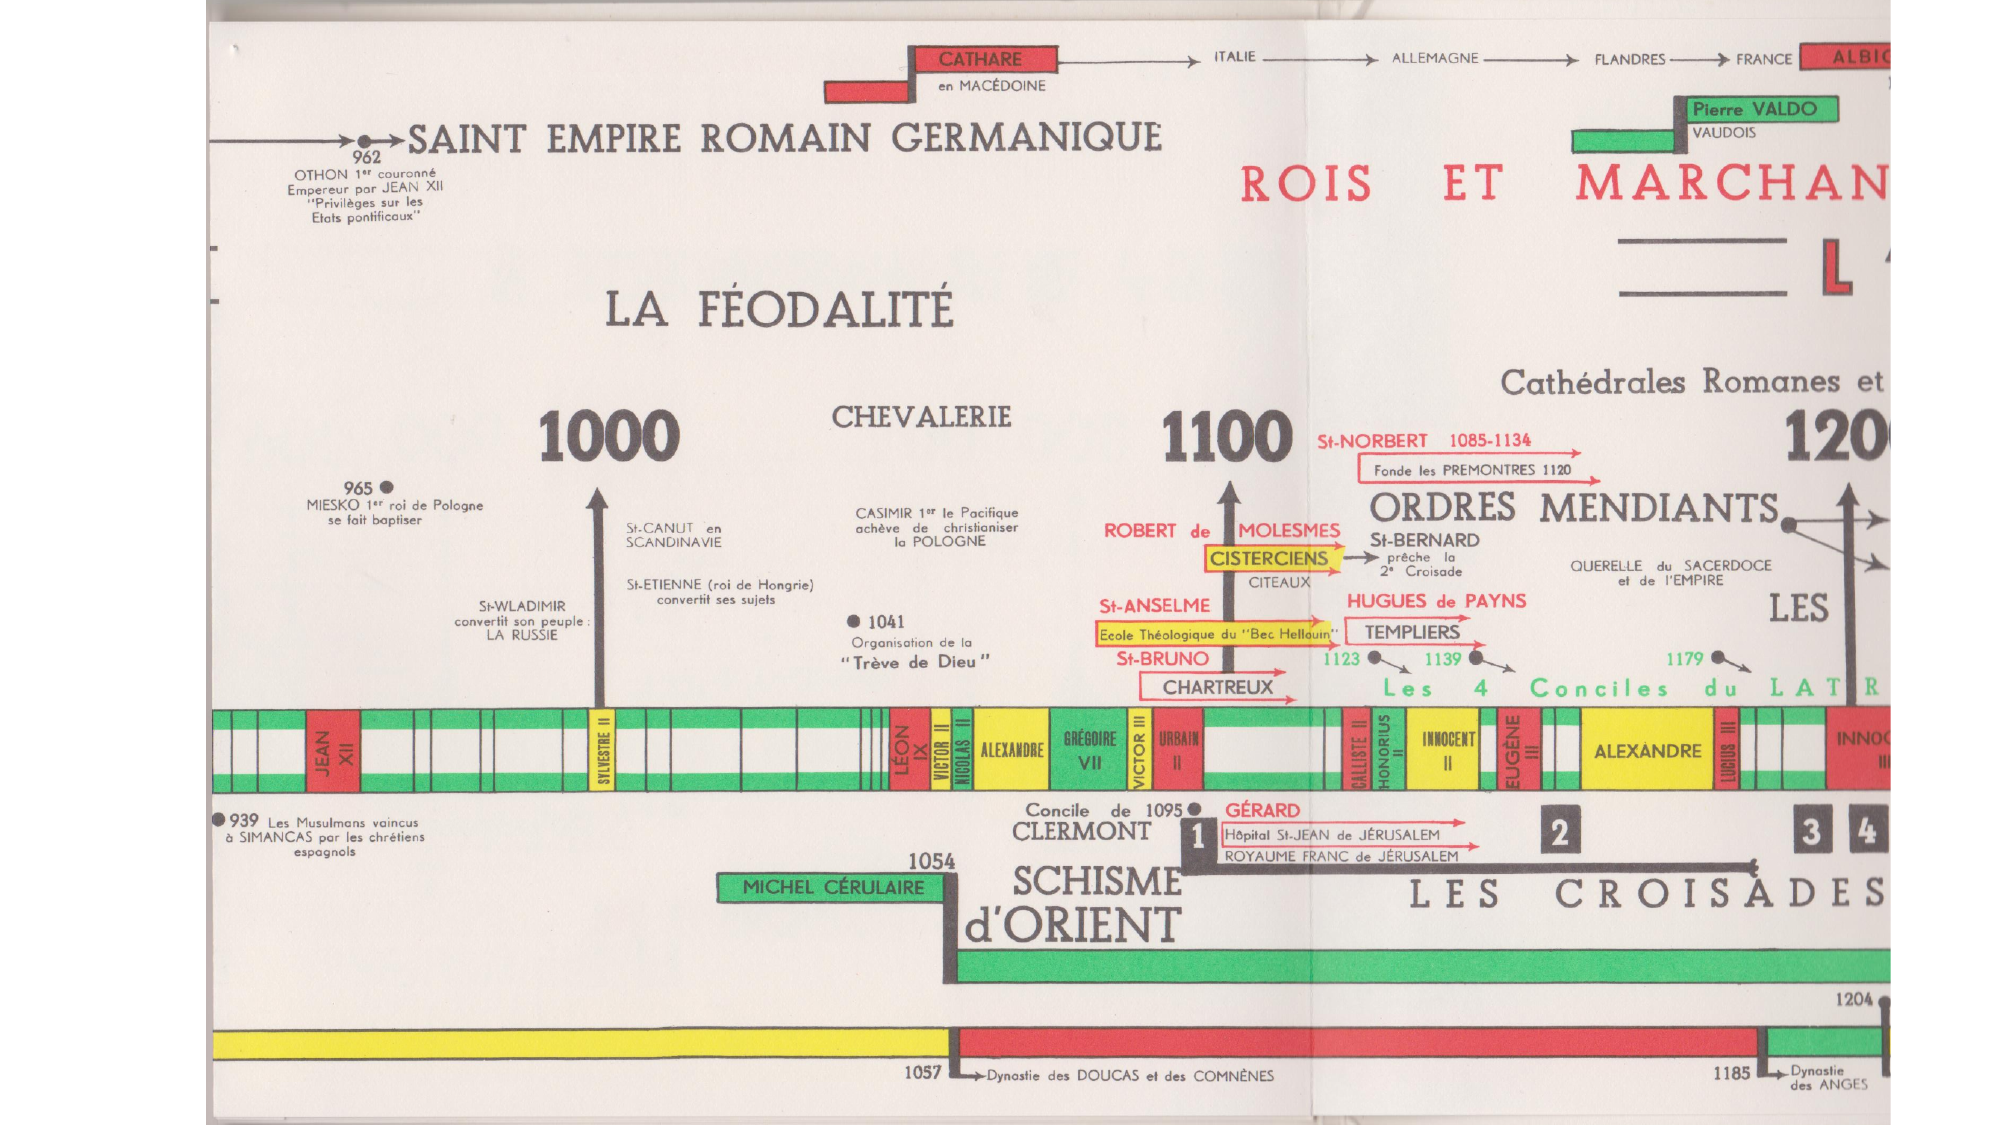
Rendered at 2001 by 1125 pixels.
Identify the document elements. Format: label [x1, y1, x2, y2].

picture [206, 0, 1891, 1125]
